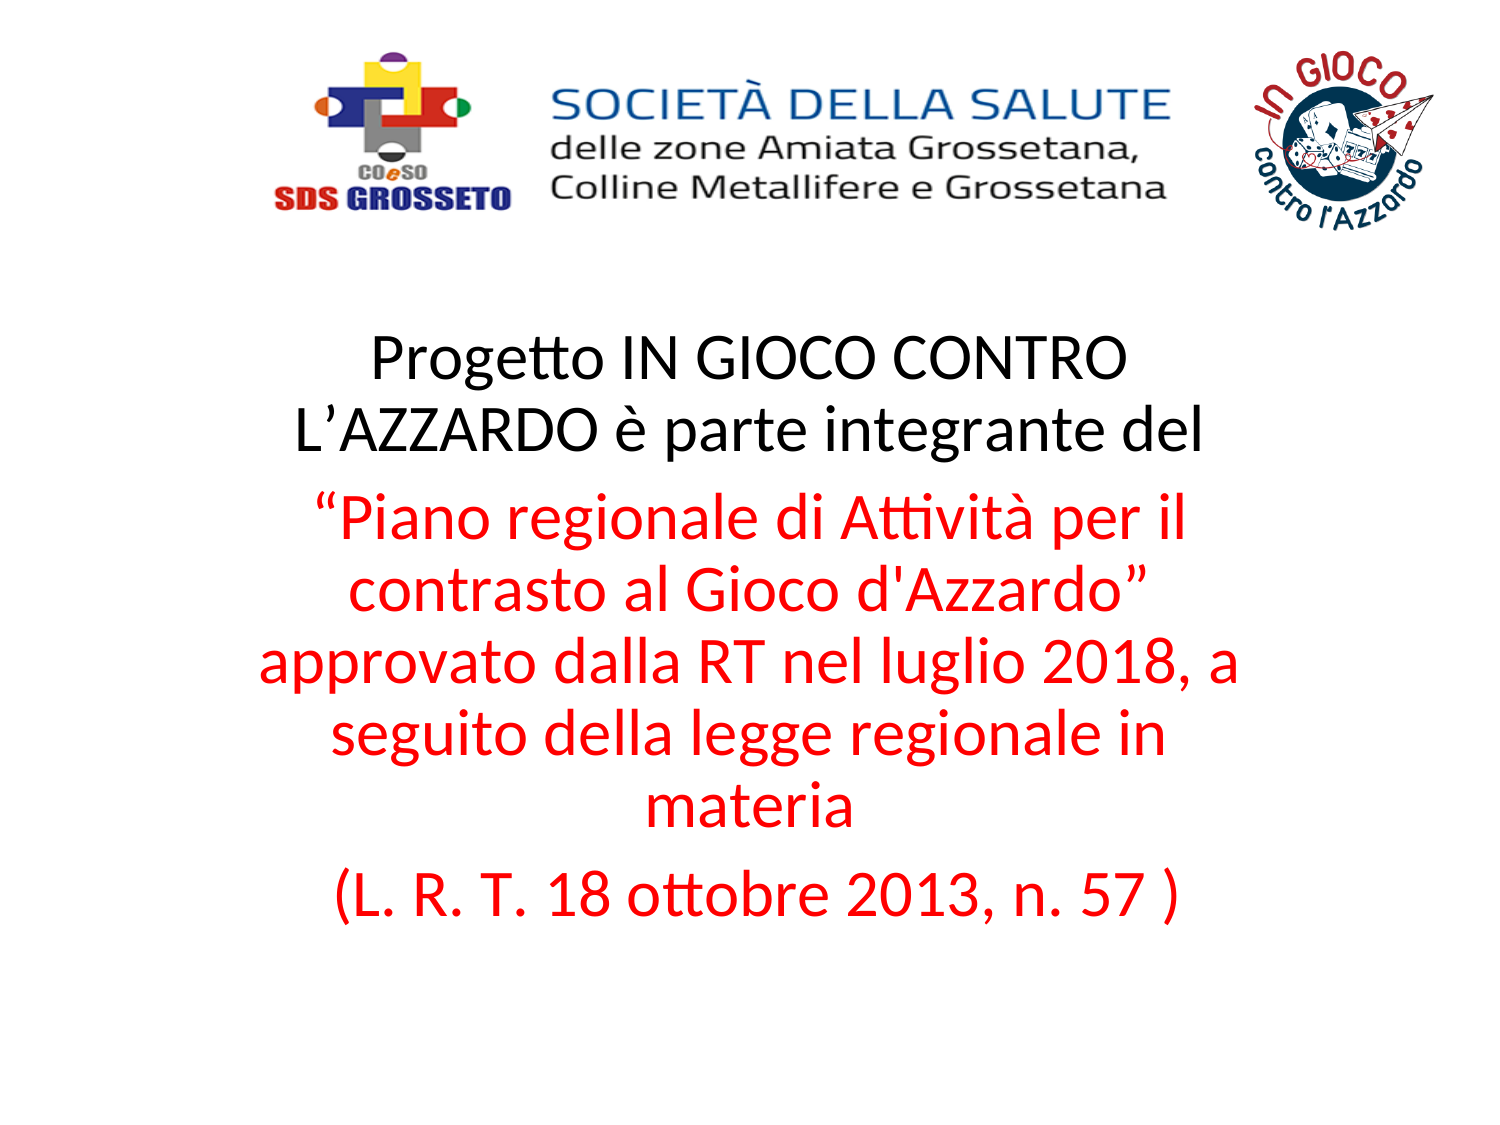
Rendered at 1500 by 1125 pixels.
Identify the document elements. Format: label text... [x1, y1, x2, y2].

picture [265, 42, 1194, 221]
text_box Progetto IN GIOCO CONTRO L’AZZARDO è parte integrante del “Piano regionale di Attività per il contrasto al Gioco d'Azzardo” approvato dalla RT nel luglio 2018, a seguito della legge regionale in materia (L. R. T. 18 ottobre 2013, n. 57 ) [225, 314, 1276, 988]
picture [1234, 30, 1455, 251]
